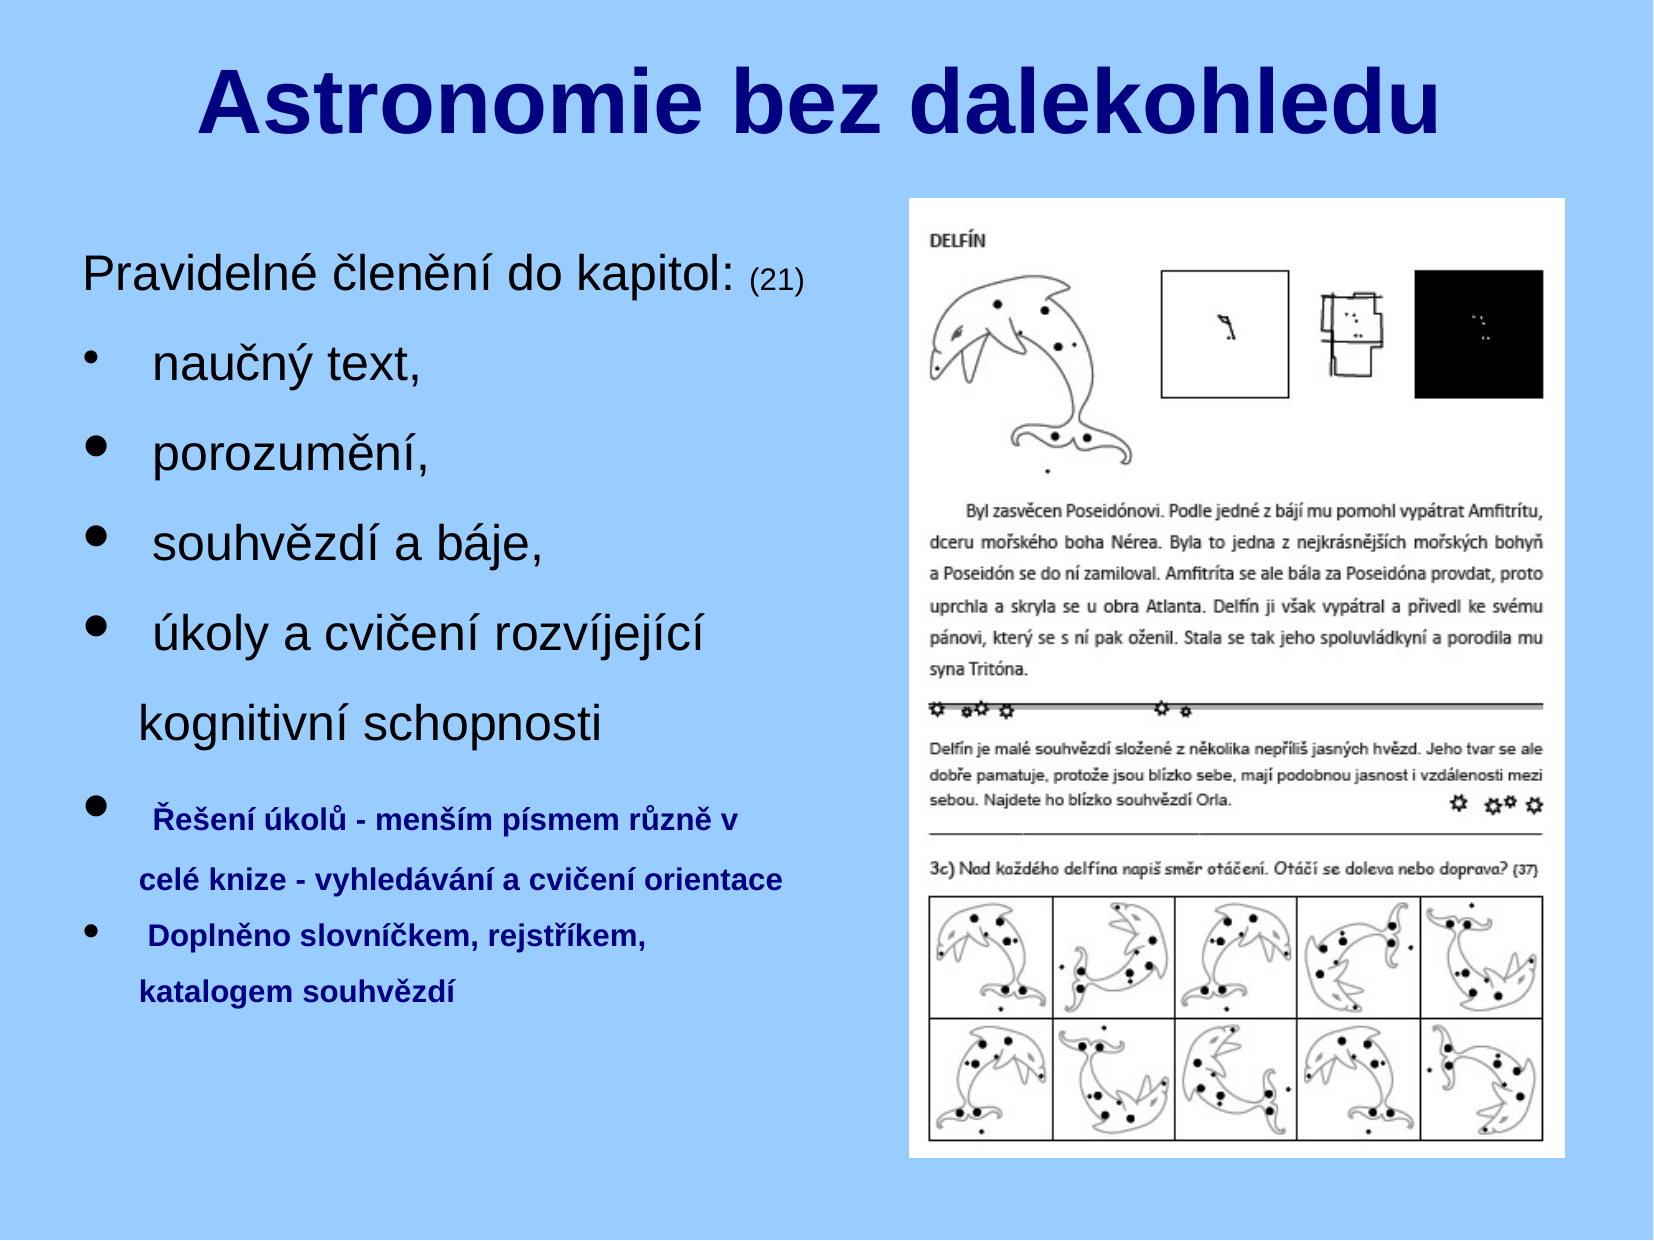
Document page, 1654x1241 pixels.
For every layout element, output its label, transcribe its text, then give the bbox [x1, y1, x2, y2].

picture [909, 198, 1565, 1158]
title Astronomie bez dalekohledu [76, 0, 1564, 206]
list Pravidelné členění do kapitol: (21) naučný text, porozumění, souhvězdí a báje, úkoly a cvičení rozvíjející kognitivní schopnosti Řešení úkolů - menším písmem různě v celé knize - vyhledávání a cvičení orientace Doplněno slovníčkem, rejstříkem, katalogem souhvězdí [82, 205, 808, 1190]
